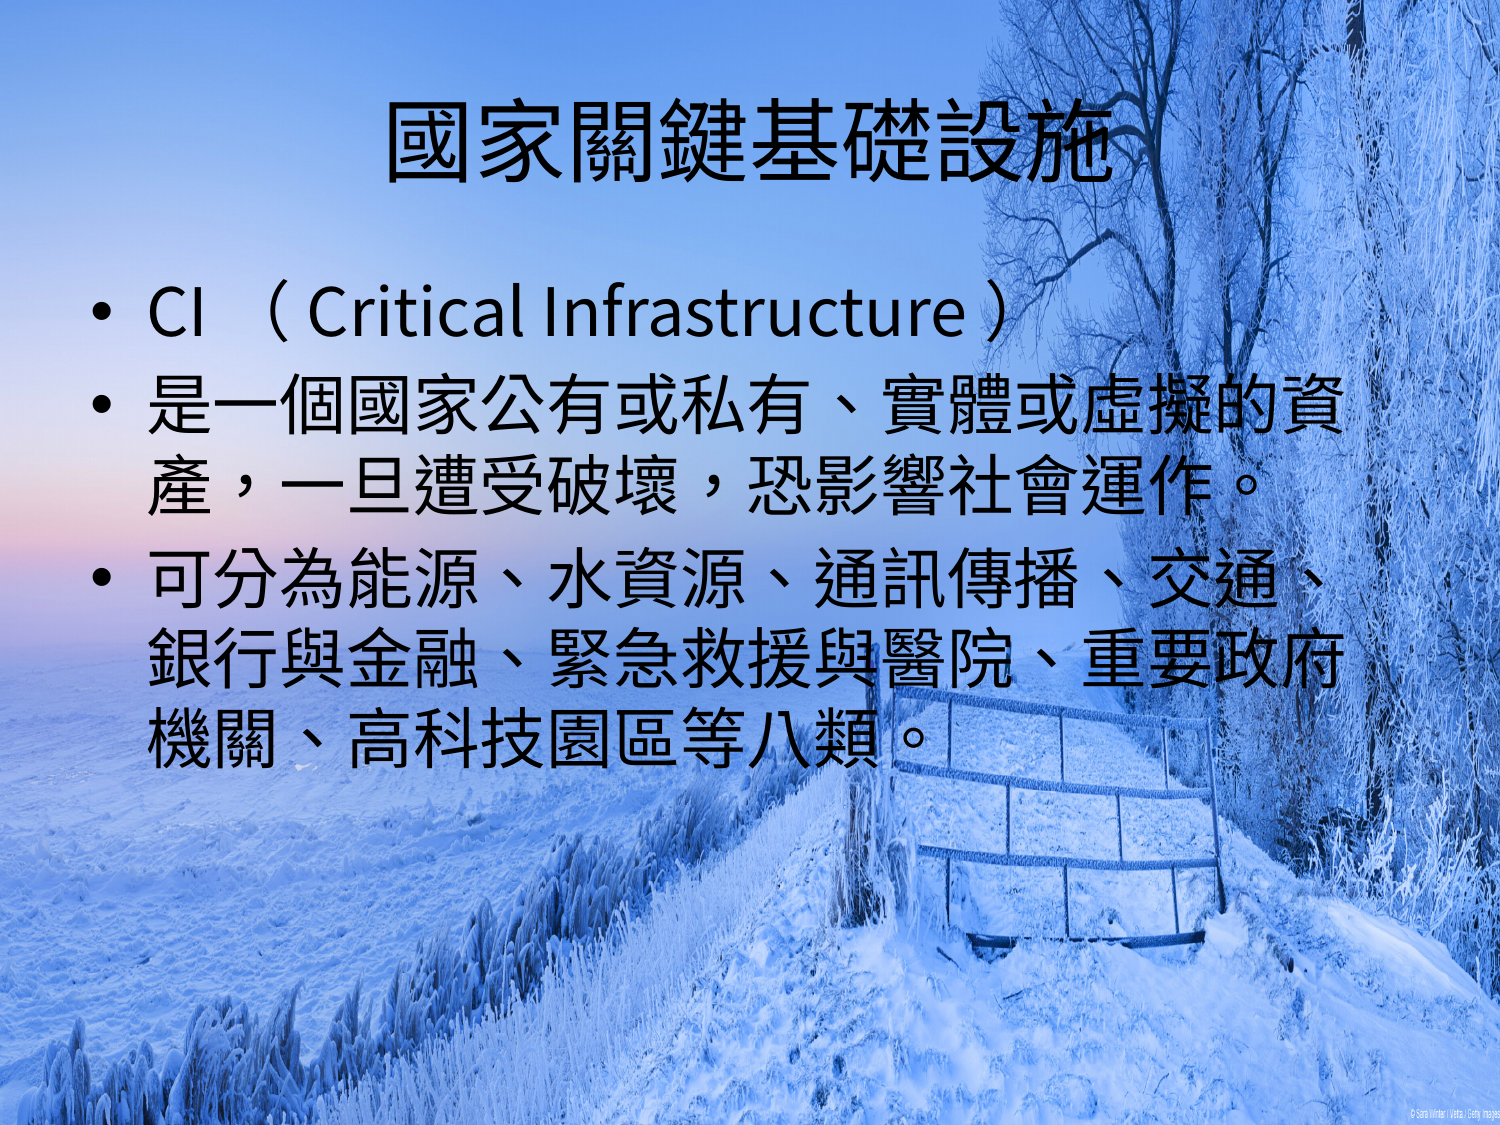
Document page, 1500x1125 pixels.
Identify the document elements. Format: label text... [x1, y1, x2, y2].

title 國家關鍵基礎設施 [75, 45, 1425, 233]
list CI（Critical Infrastructure） 是一個國家公有或私有、實體或虛擬的資產，一旦遭受破壞，恐影響社會運作。 可分為能源、水資源、通訊傳播、交通、銀行與金融、緊急救援與醫院、重要政府機關、高科技園區等八類。 [75, 262, 1425, 1005]
picture [0, 0, 1500, 1125]
